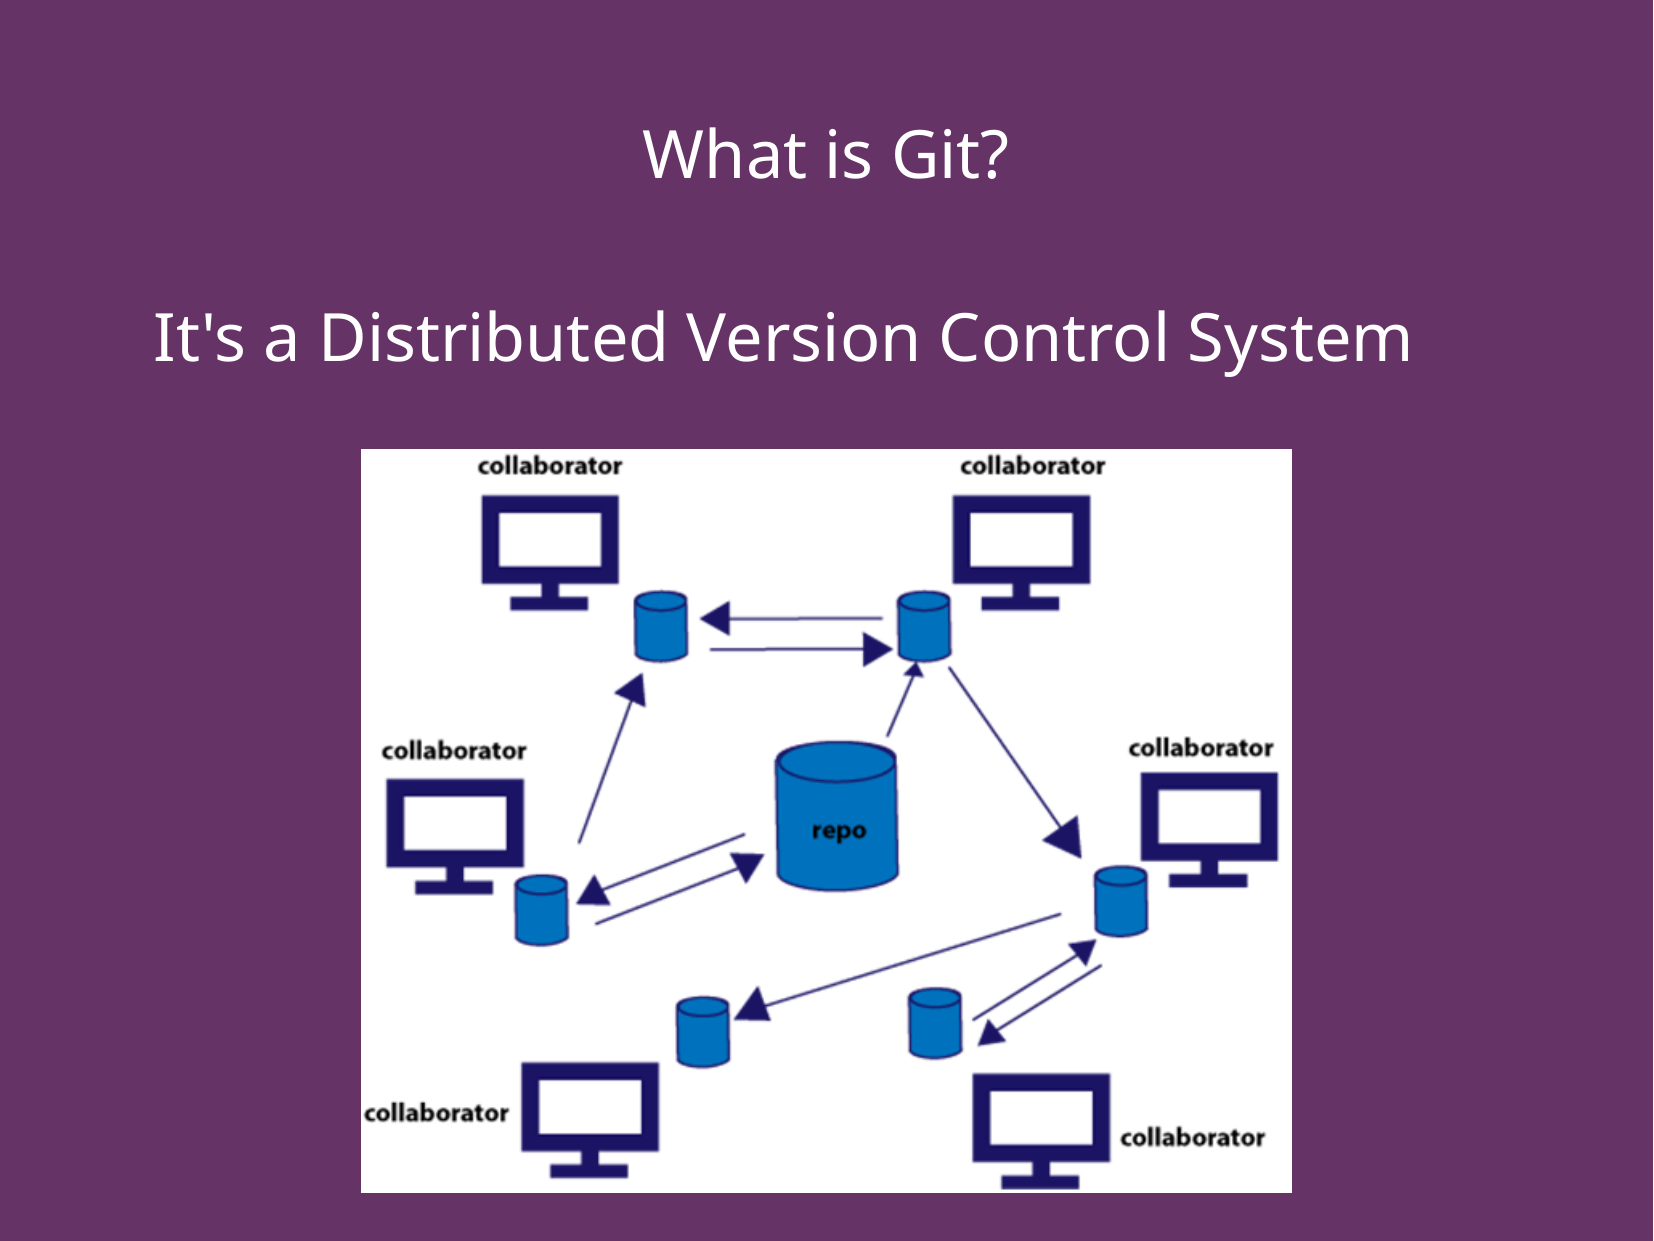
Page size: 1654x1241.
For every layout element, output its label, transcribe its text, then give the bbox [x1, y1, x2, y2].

title What is Git? [82, 49, 1571, 257]
picture [361, 449, 1292, 1193]
list It's a Distributed Version Control System [82, 290, 1571, 1010]
